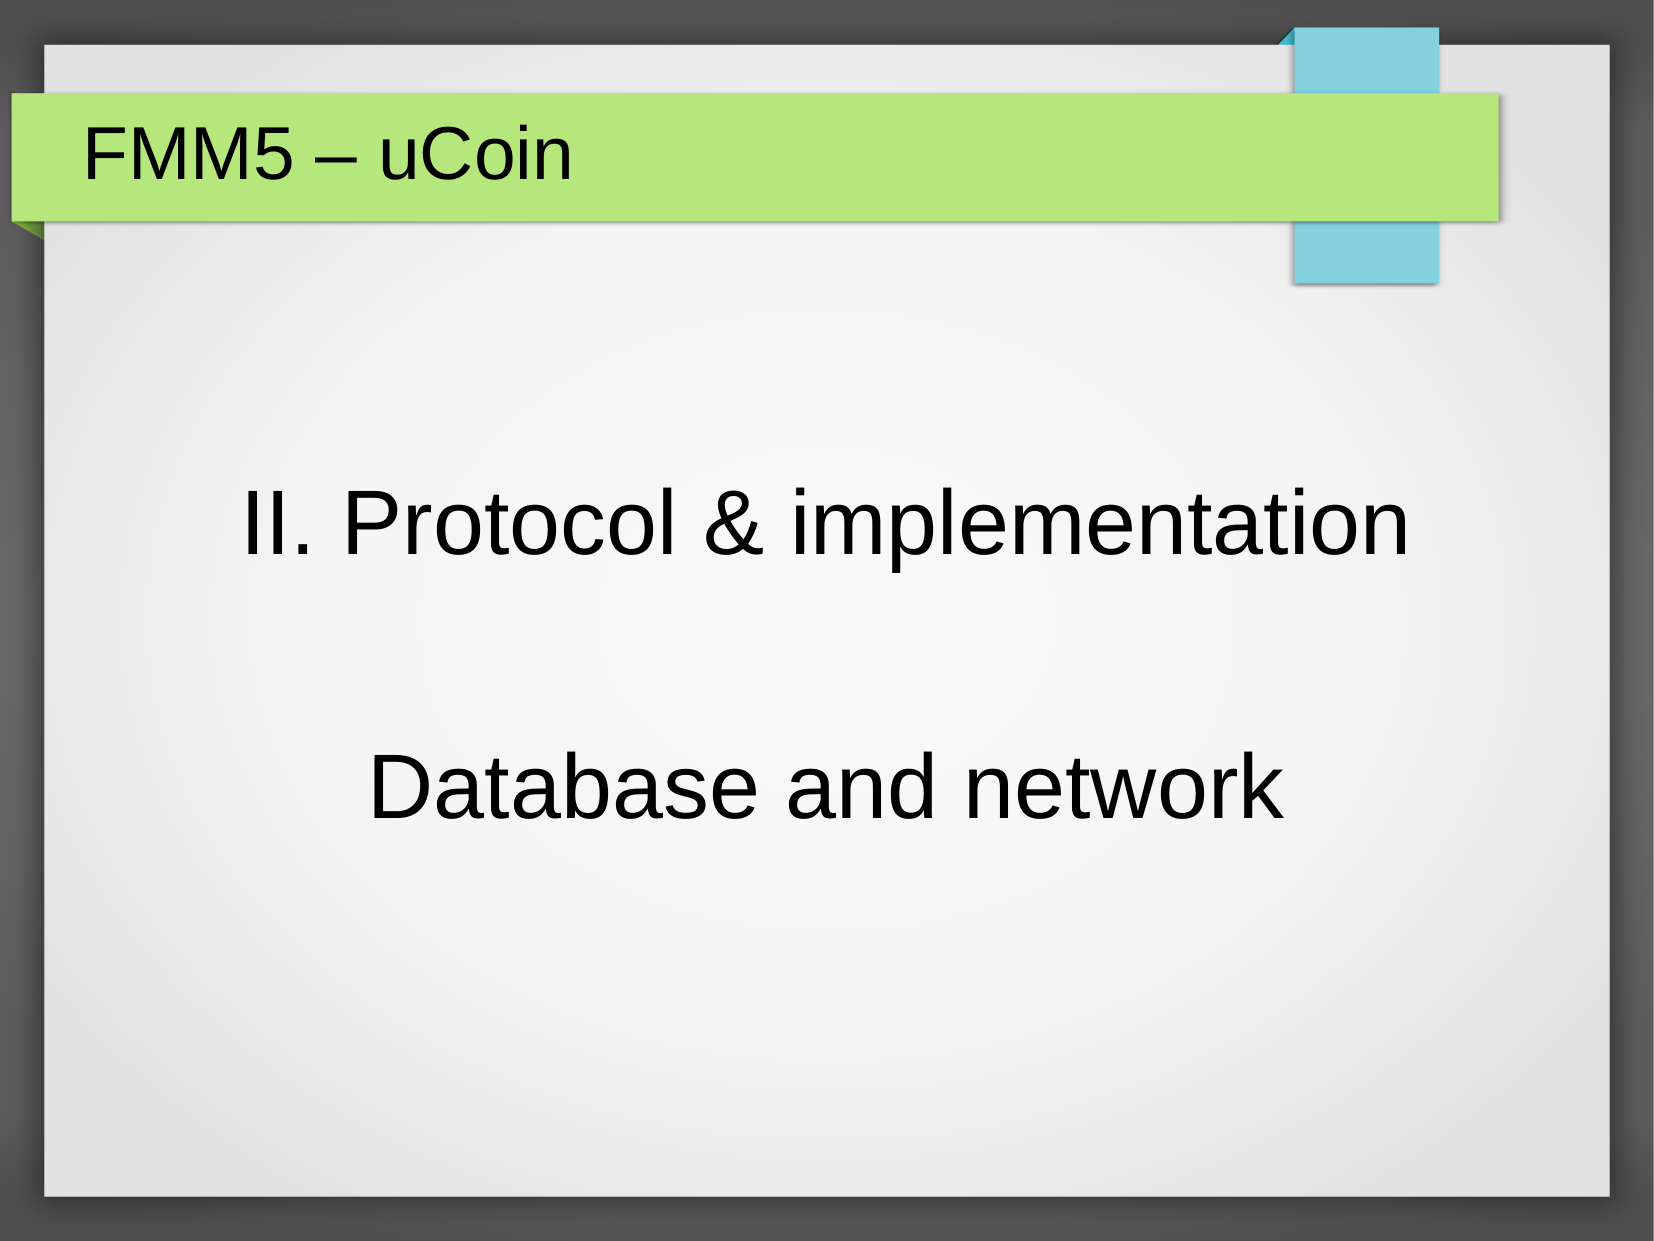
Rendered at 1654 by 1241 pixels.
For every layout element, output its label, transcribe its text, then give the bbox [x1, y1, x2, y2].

list II. Protocol & implementation Database and network [82, 295, 1571, 1015]
title FMM5 – uCoin [82, 94, 1264, 213]
picture [0, 0, 1654, 1241]
